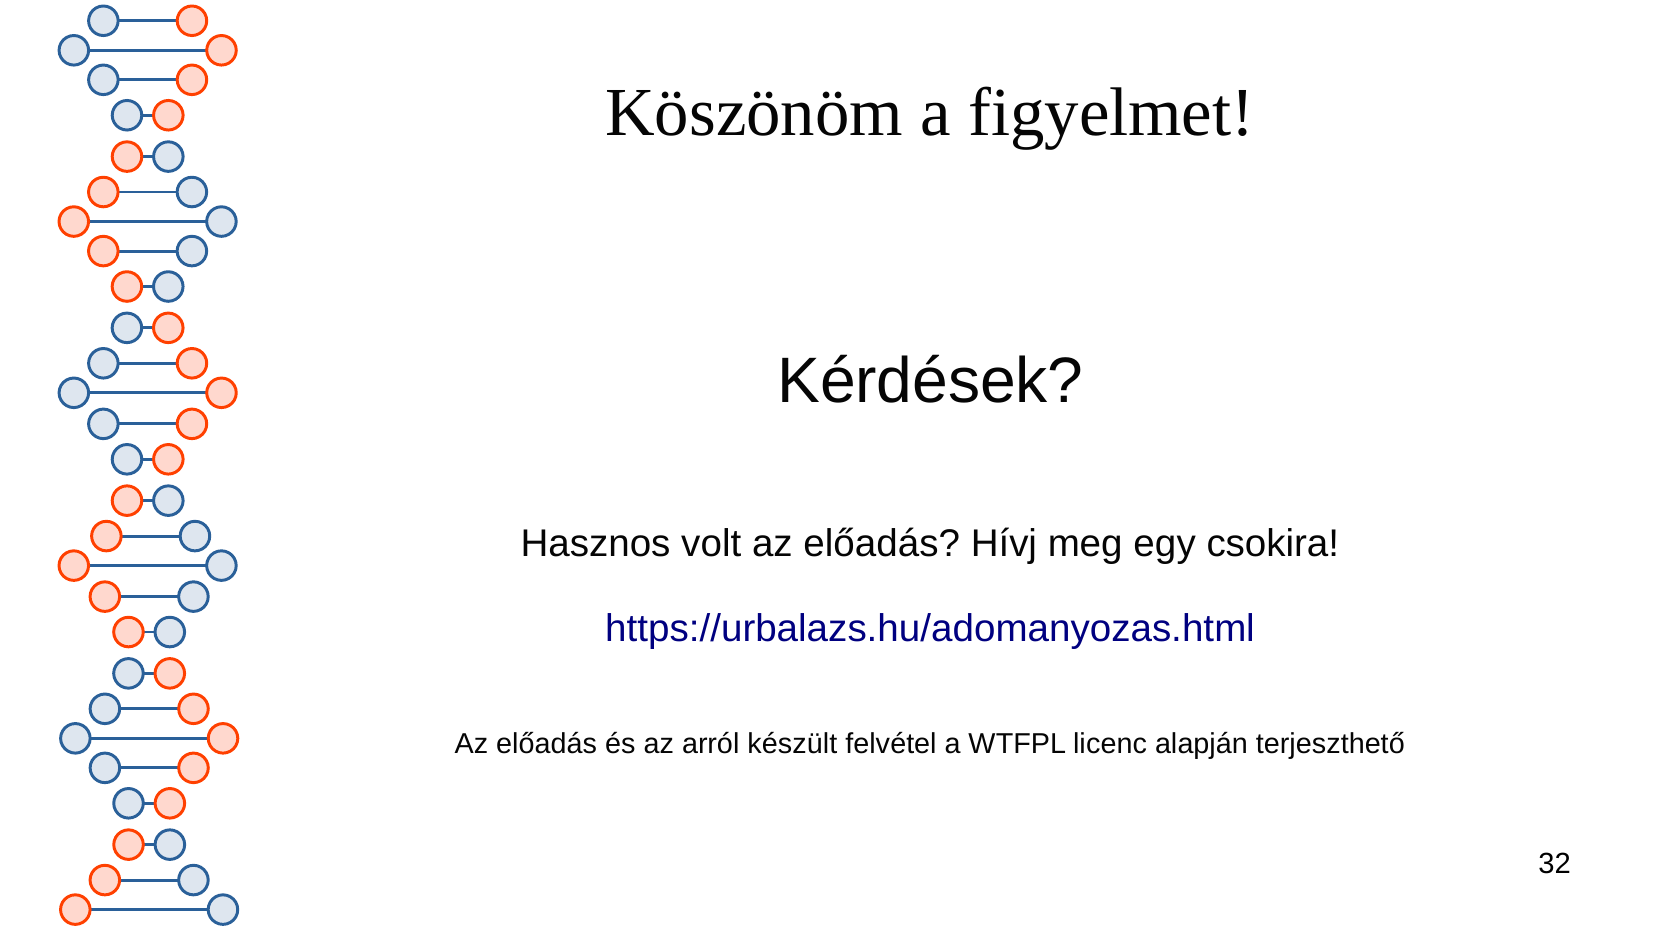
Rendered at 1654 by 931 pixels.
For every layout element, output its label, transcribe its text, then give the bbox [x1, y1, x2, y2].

list Kérdések? Hasznos volt az előadás? Hívj meg egy csokira! https://urbalazs.hu/adomanyozas.html Az előadás és az arról készült felvétel a WTFPL licenc alapján terjeszthető [265, 224, 1595, 764]
title Köszönöm a figyelmet! [265, 35, 1595, 189]
